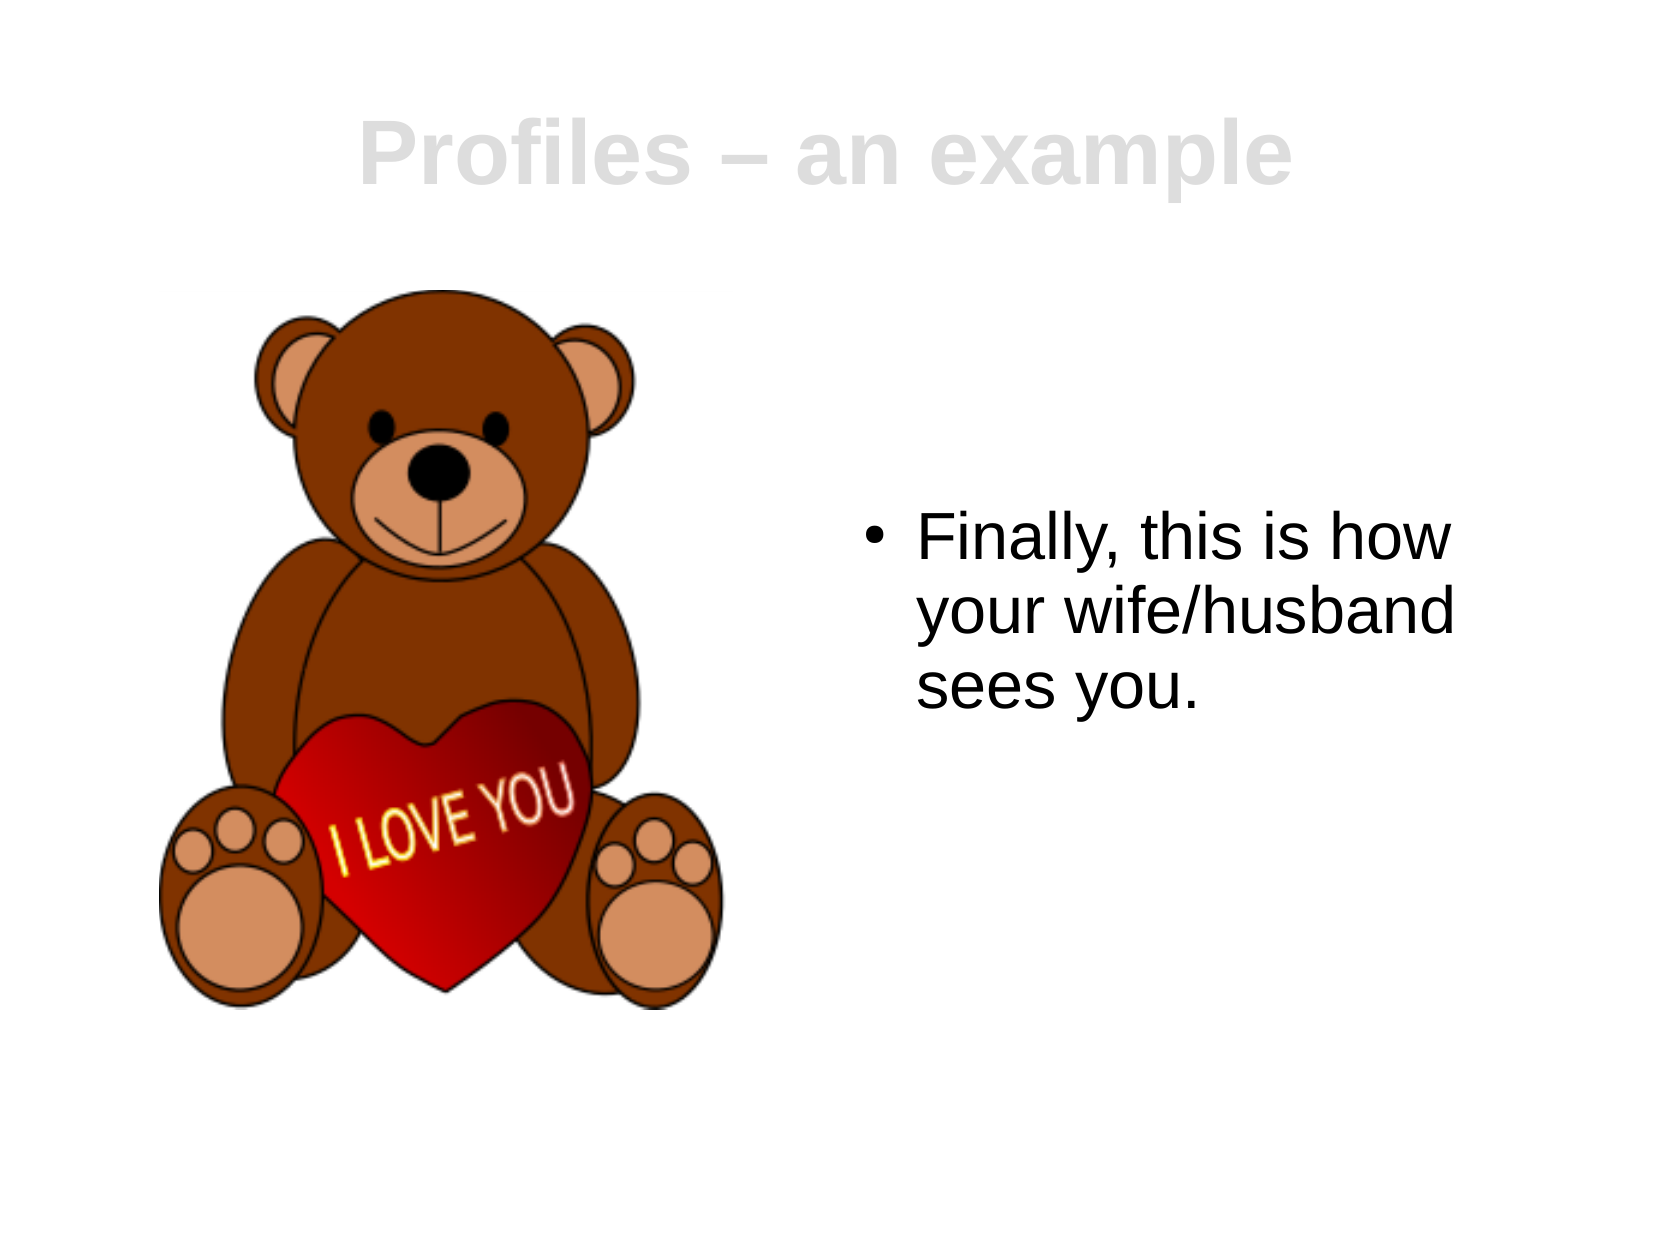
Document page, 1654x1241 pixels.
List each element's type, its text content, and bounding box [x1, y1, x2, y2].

list Finally, this is how your wife/husband sees you. [845, 290, 1572, 1010]
title Profiles – an example [82, 49, 1571, 257]
picture [159, 290, 733, 1010]
